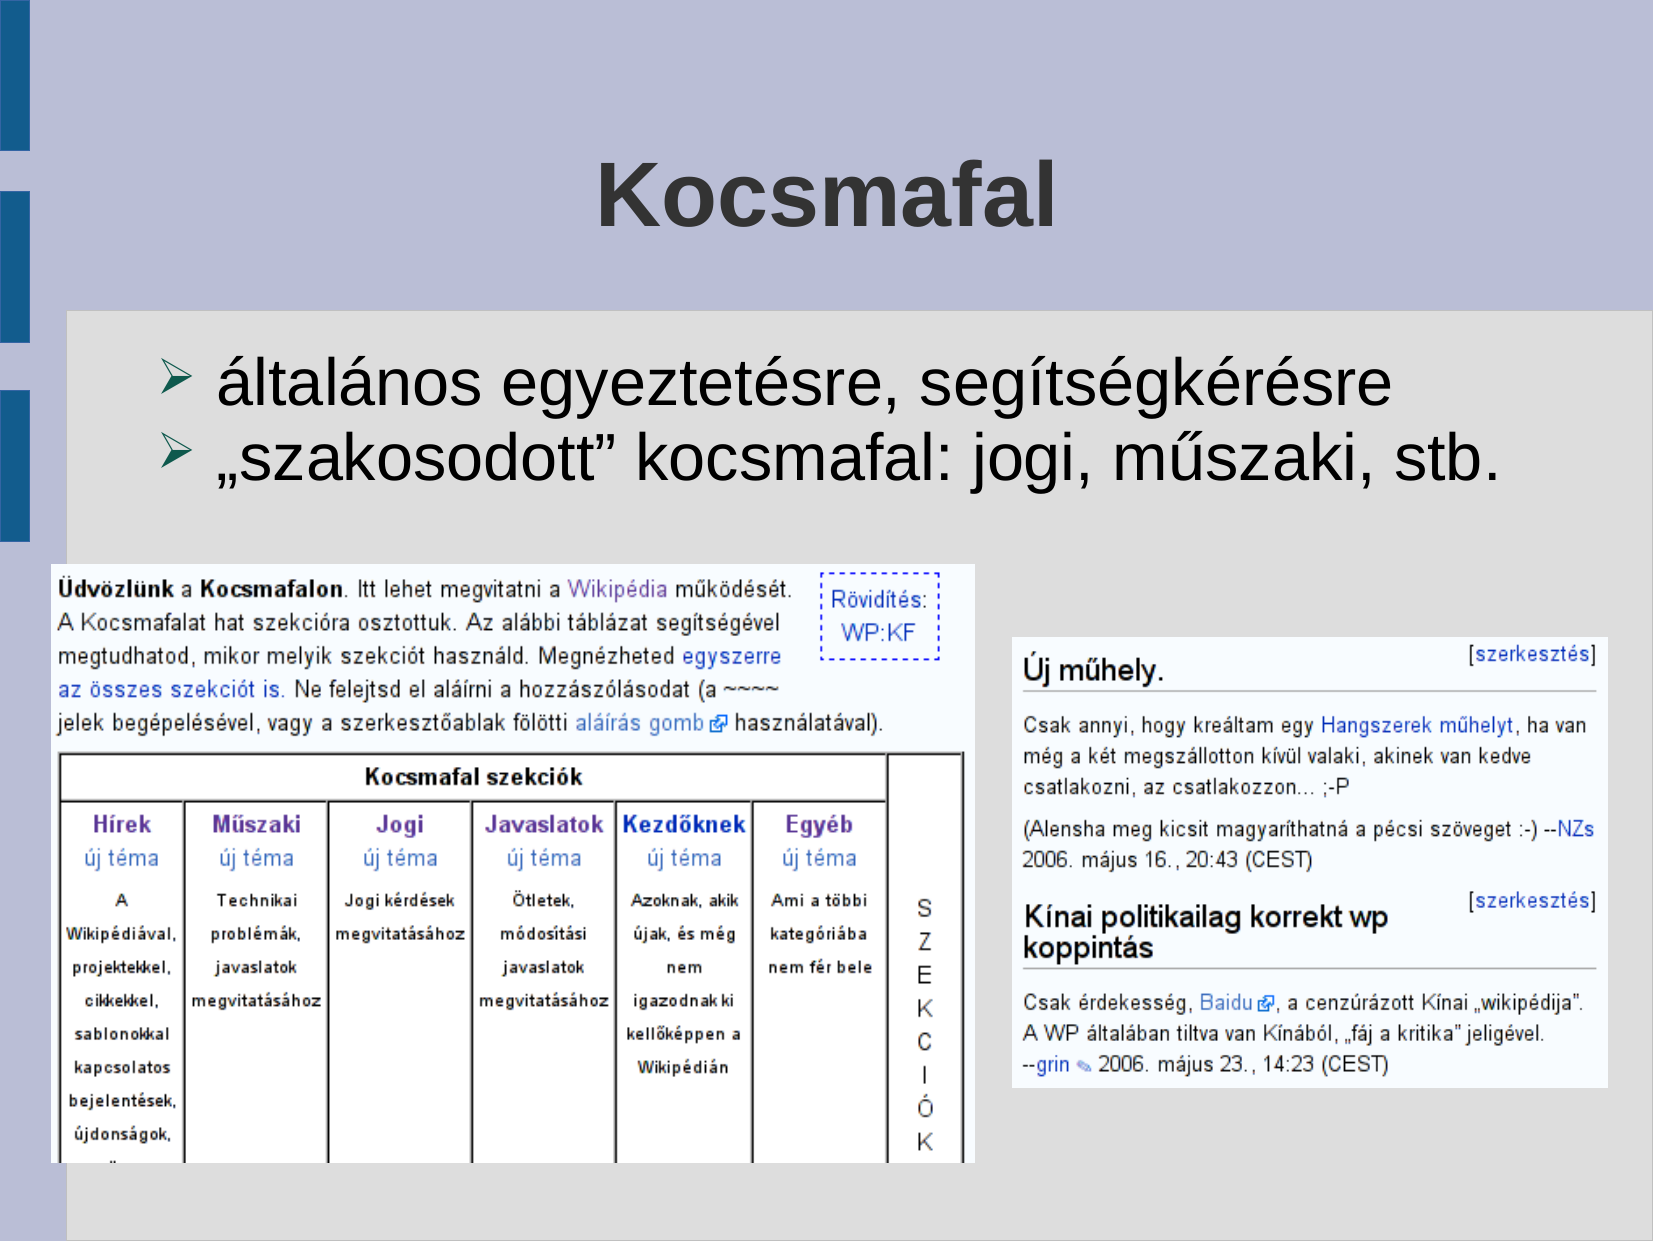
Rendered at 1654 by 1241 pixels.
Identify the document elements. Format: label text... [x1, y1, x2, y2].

picture [51, 564, 975, 1163]
title Kocsmafal [121, 91, 1534, 299]
picture [1012, 637, 1608, 1088]
list általános egyeztetésre, segítségkérésre „szakosodott” kocsmafal: jogi, műszaki, stb. [121, 344, 1534, 495]
